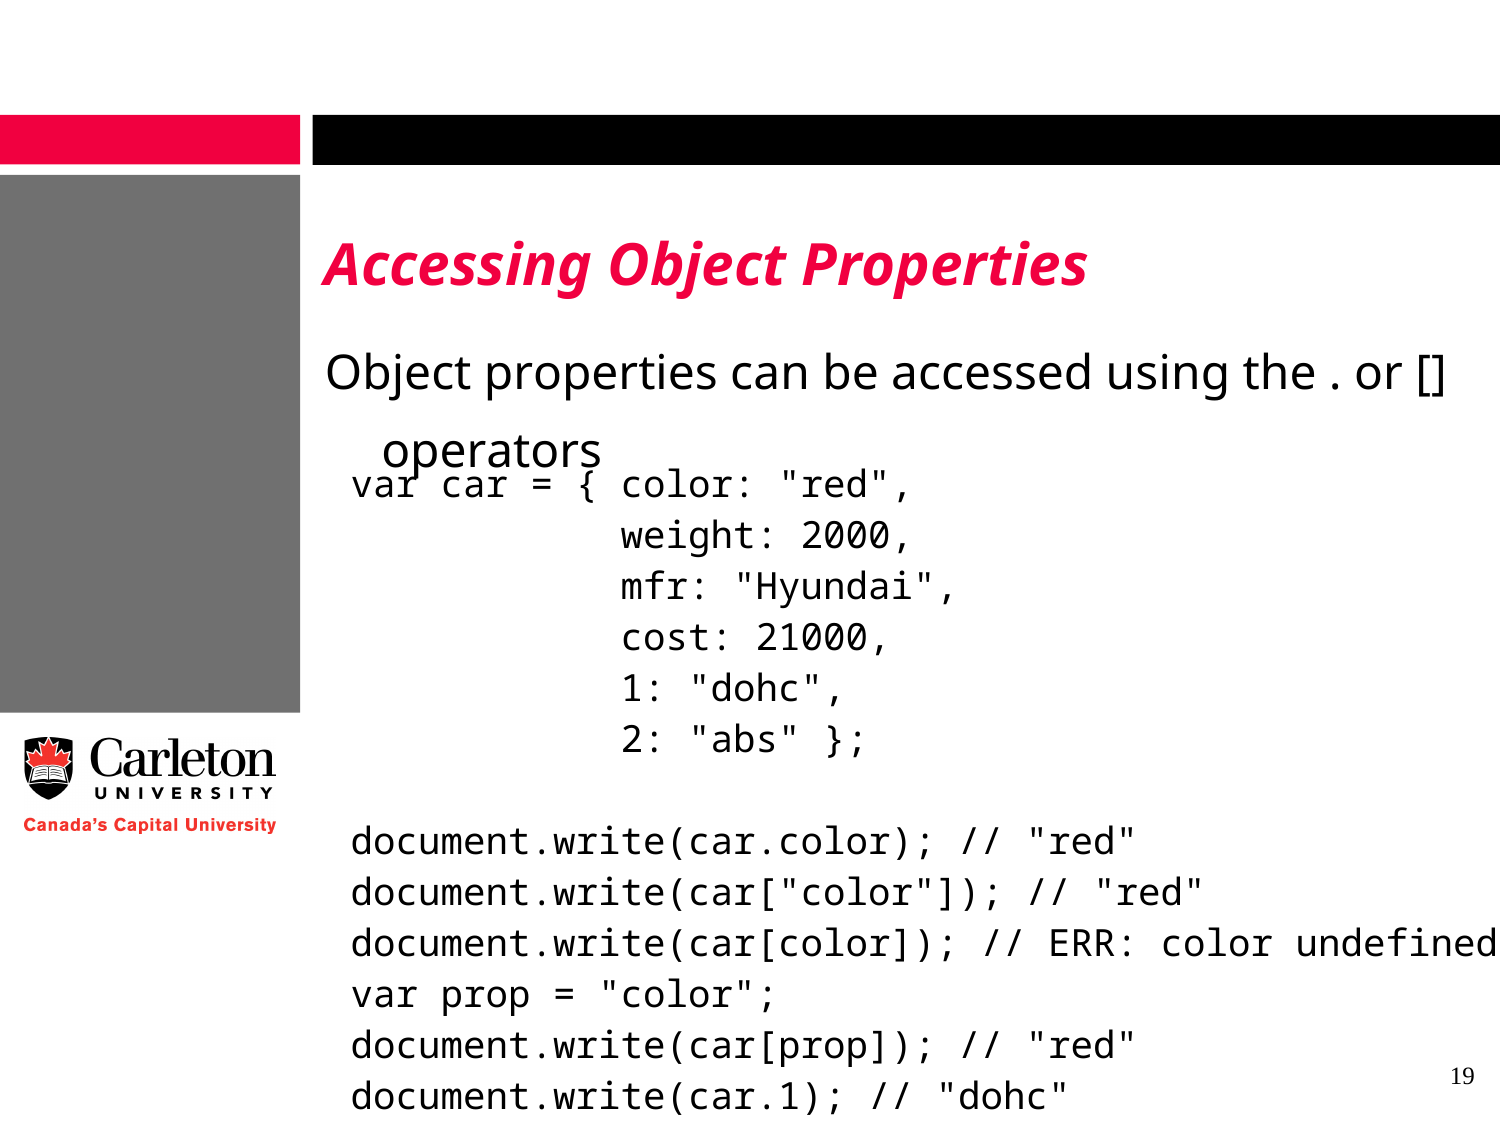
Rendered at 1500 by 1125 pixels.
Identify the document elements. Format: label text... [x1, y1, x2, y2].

list Object properties can be accessed using the . or [] operators [324, 324, 1450, 1036]
title Accessing Object Properties [324, 194, 1450, 324]
picture [24, 737, 276, 834]
text_box var car = { color: "red", weight: 2000, mfr: "Hyundai", cost: 21000, 1: "dohc", 2: "abs" }; document.write(car.color); // "red" document.write(car["color"]); // "red" document.write(car[color]); // ERR: color undefined var prop = "color"; document.write(car[prop]); // "red" document.write(car.1); // "dohc" document.write(car[1]); // "abs" [335, 450, 1488, 1125]
